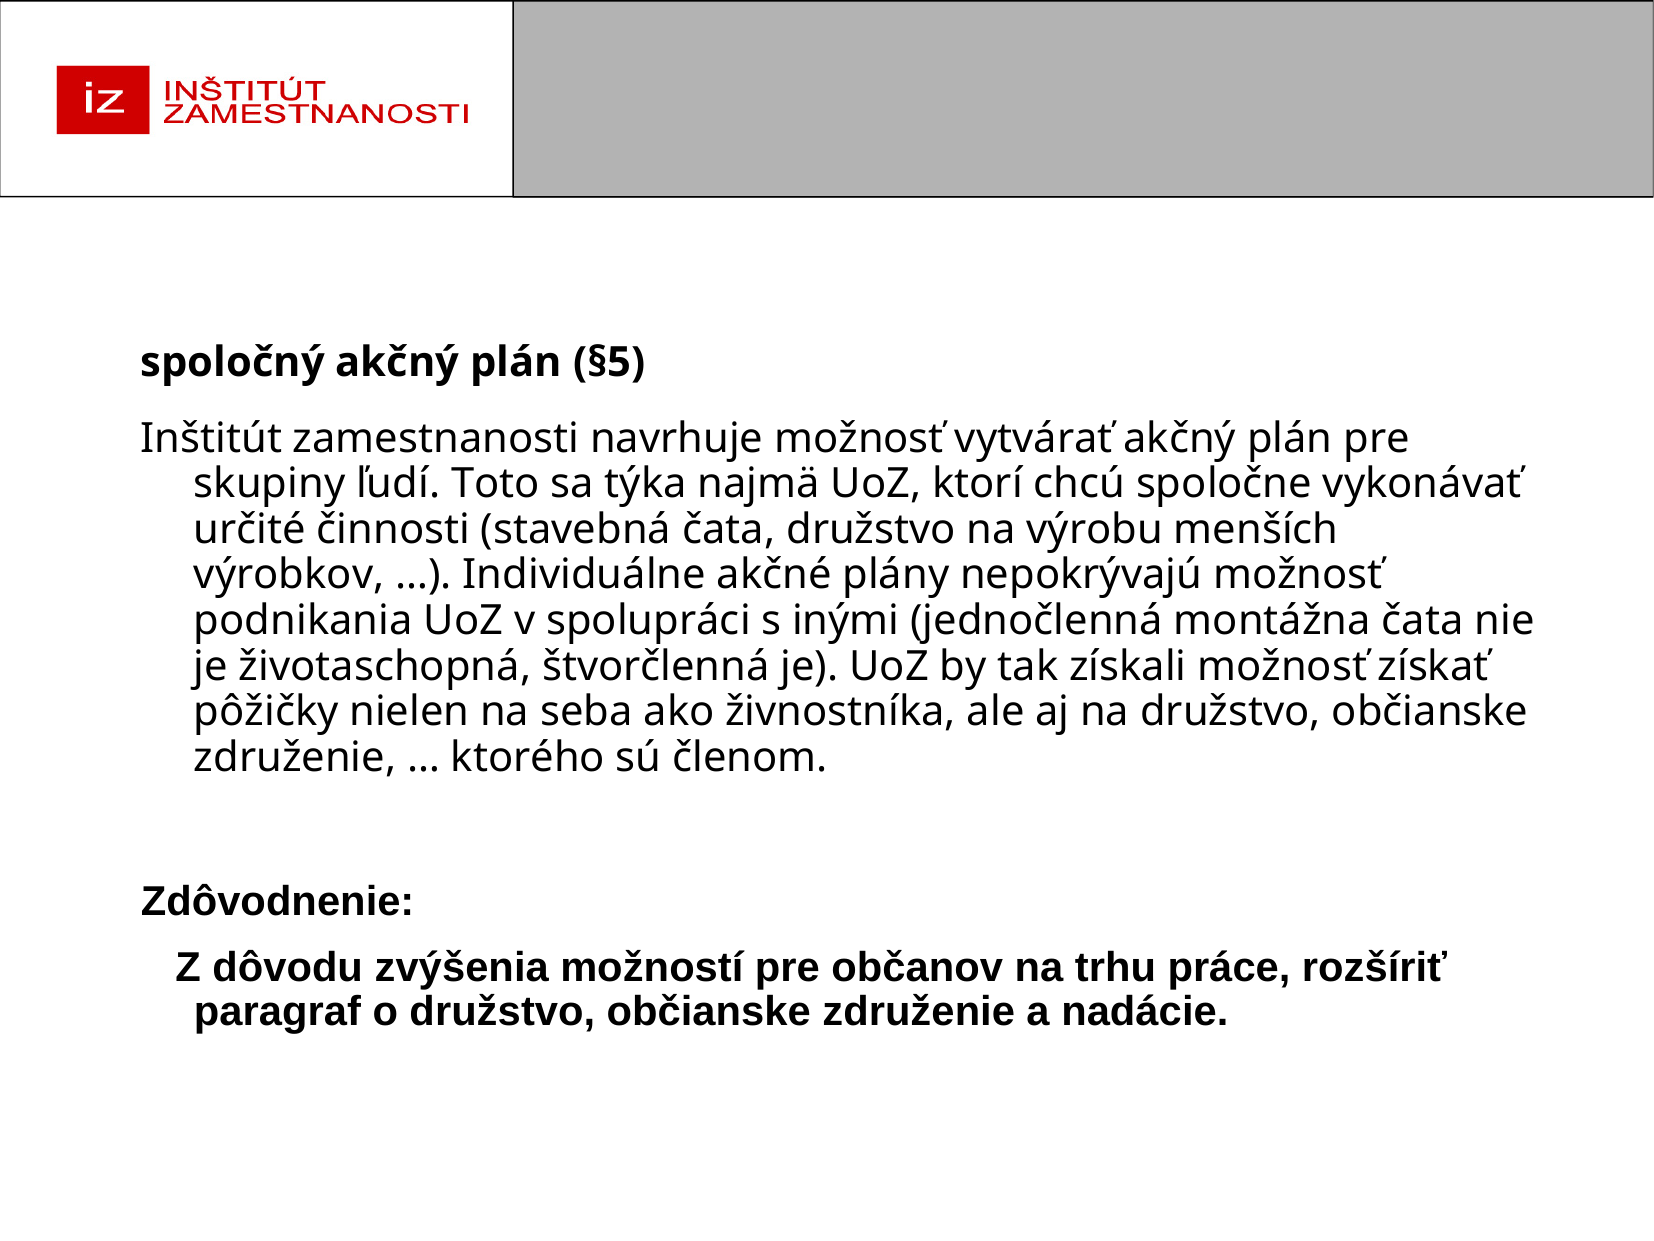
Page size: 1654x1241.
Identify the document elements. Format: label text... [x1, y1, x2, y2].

text_box [0, 0, 1654, 197]
picture [5, 6, 513, 190]
list spoločný akčný plán (§5) Inštitút zamestnanosti navrhuje možnosť vytvárať akčný plán pre skupiny ľudí. Toto sa týka najmä UoZ, ktorí chcú spoločne vykonávať určité činnosti (stavebná čata, družstvo na výrobu menších výrobkov, …). Individuálne akčné plány nepokrývajú možnosť podnikania UoZ v spolupráci s inými (jednočlenná montážna čata nie je životaschopná, štvorčlenná je). UoZ by tak získali možnosť získať pôžičky nielen na seba ako živnostníka, ale aj na družstvo, občianske združenie, … ktorého sú členom. Zdôvodnenie: Z dôvodu zvýšenia možností pre občanov na trhu práce, rozšíriť paragraf o družstvo, občianske združenie a nadácie. [123, 340, 1536, 1123]
